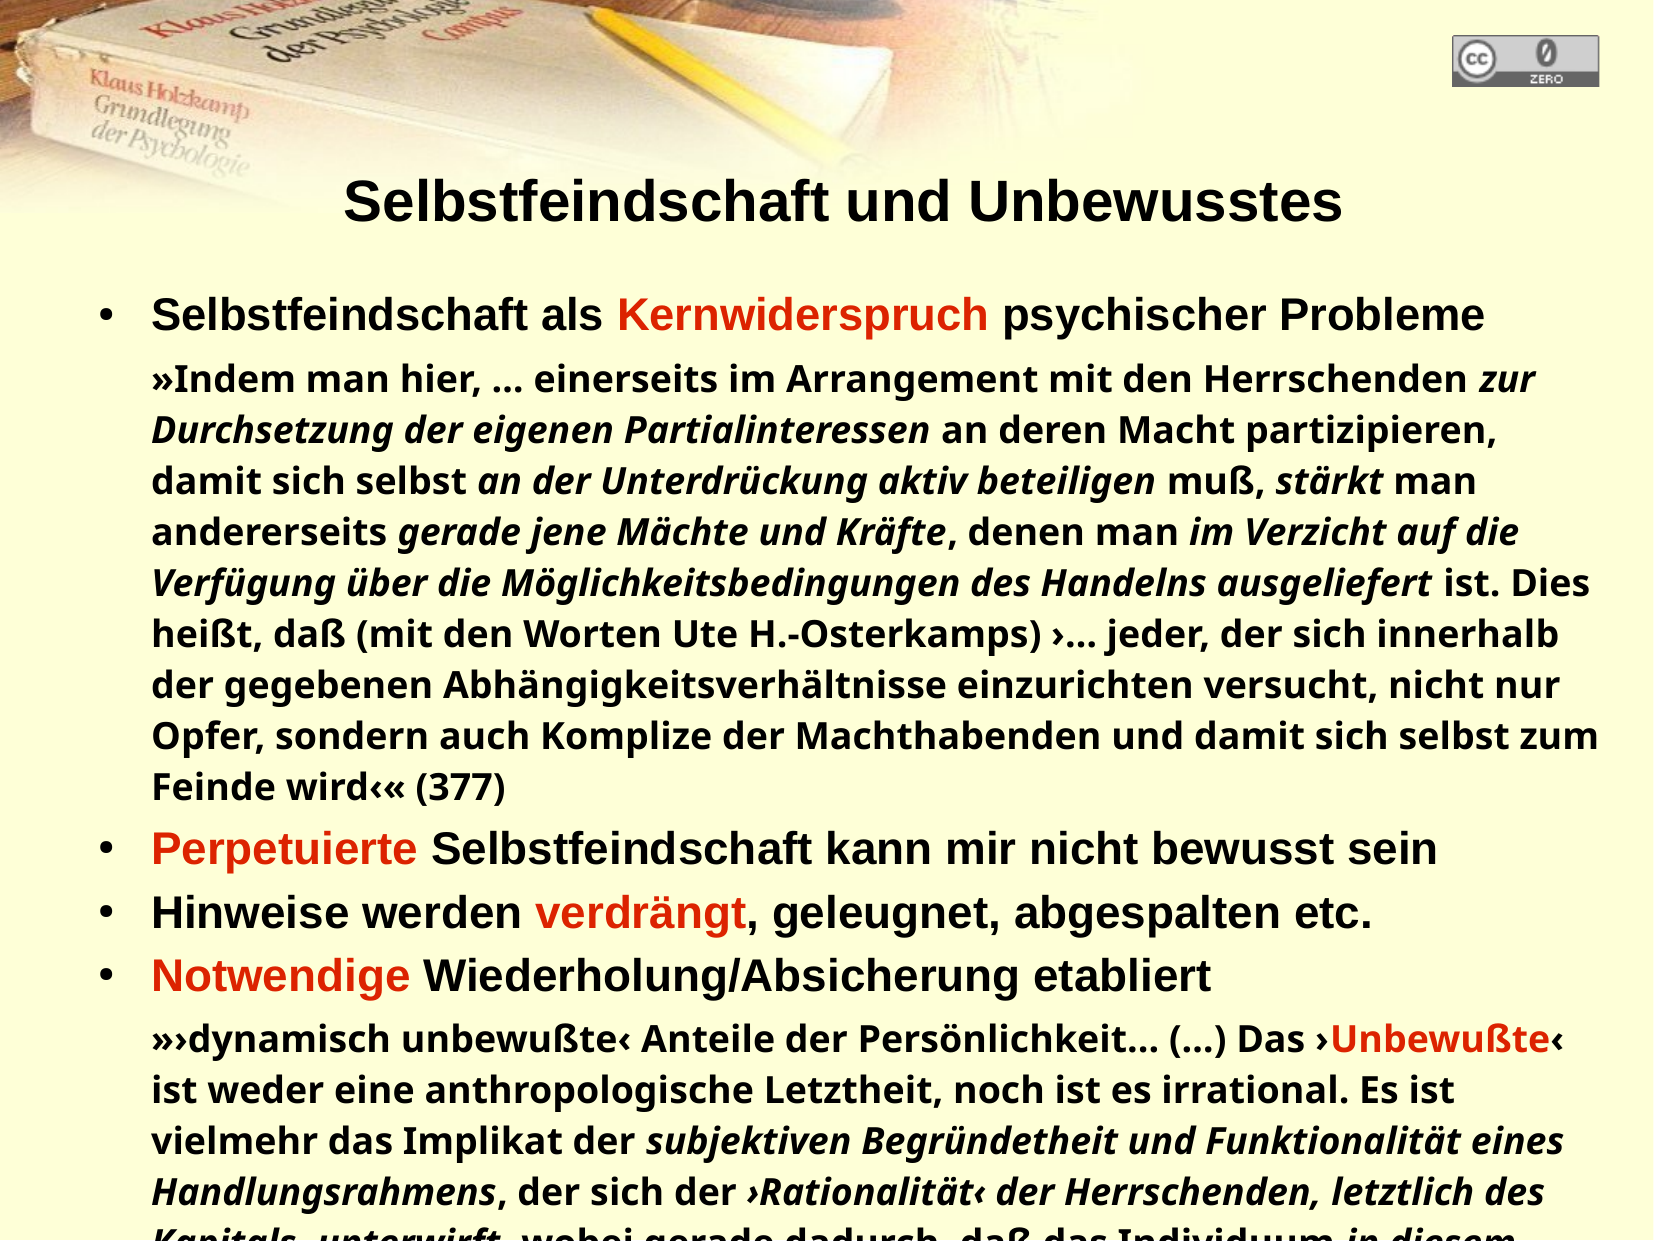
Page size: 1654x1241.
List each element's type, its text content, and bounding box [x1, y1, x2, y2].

picture [0, 0, 1156, 213]
picture [1452, 35, 1600, 87]
list Selbstfeindschaft als Kernwiderspruch psychischer Probleme »Indem man hier, … einerseits im Arrangement mit den Herrschenden zur Durchsetzung der eigenen Partialinteressen an deren Macht partizipieren, damit sich selbst an der Unterdrückung aktiv beteiligen muß, stärkt man andererseits gerade jene Mächte und Kräfte, denen man im Verzicht auf die Verfügung über die Möglichkeitsbedingungen des Handelns ausgeliefert ist. Dies heißt, daß (mit den Worten Ute H.-Osterkamps) ›… jeder, der sich innerhalb der gegebenen Abhängigkeitsverhältnisse einzurichten versucht, nicht nur Opfer, sondern auch Komplize der Machthabenden und damit sich selbst zum Feinde wird‹« (377) Perpetuierte Selbstfeindschaft kann mir nicht bewusst sein Hinweise werden verdrängt, geleugnet, abgespalten etc. Notwendige Wiederholung/Absicherung etabliert »›dynamisch unbewußte‹ Anteile der Persönlichkeit... (…) Das ›Unbewußte‹ ist weder eine anthropologische Letztheit, noch ist es irrational. Es ist vielmehr das Implikat der subjektiven Begründetheit und Funktionalität eines Handlungsrahmens, der sich der ›Rationalität‹ der Herrschenden, letztlich des Kapitals, unterwirft, wobei gerade dadurch, daß das Individuum in diesem Rahmen ›rational‹ handelt, es sich selbst zum Feinde werden muß.« (381) [80, 289, 1619, 1193]
title Selbstfeindschaft und Unbewusstes [82, 124, 1607, 278]
